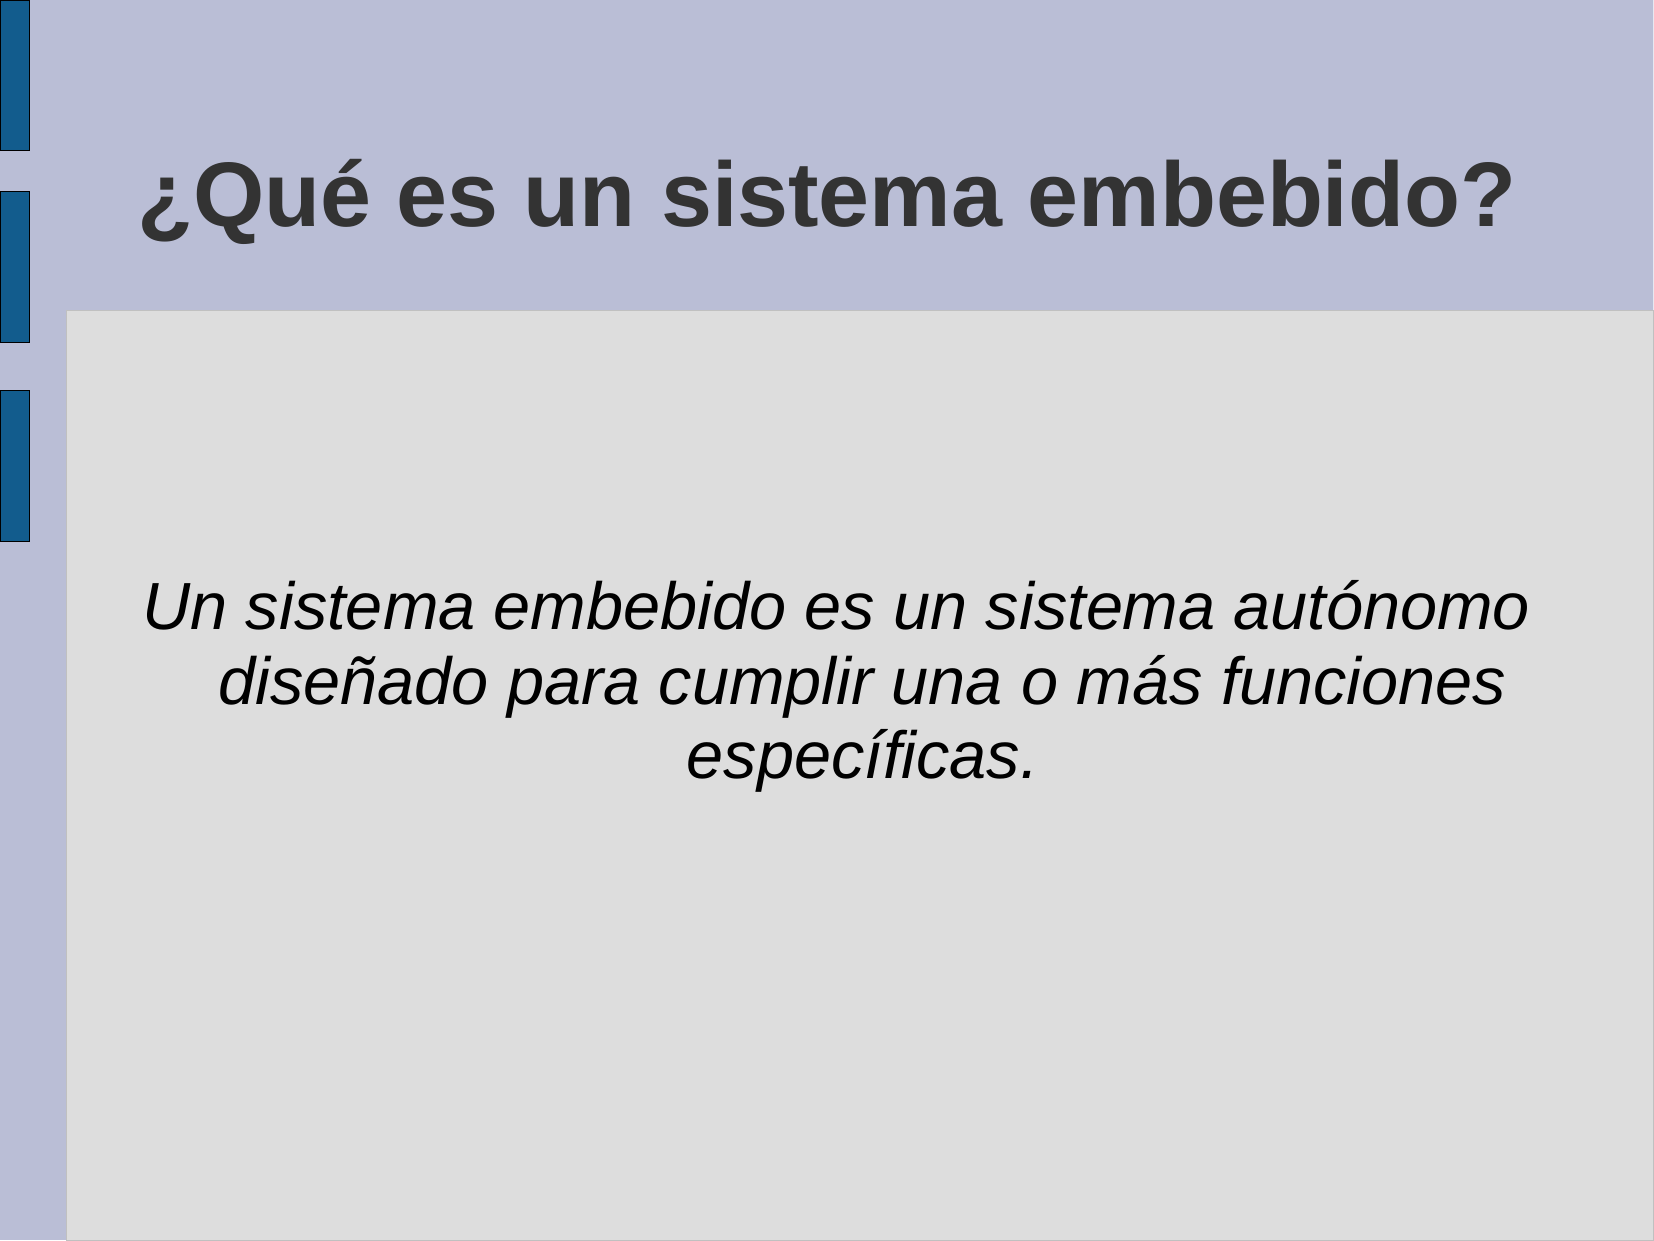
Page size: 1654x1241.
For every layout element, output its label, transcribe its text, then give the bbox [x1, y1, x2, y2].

list Un sistema embebido es un sistema autónomo diseñado para cumplir una o más funciones específicas. [121, 344, 1534, 1127]
title ¿Qué es un sistema embebido? [121, 91, 1534, 299]
